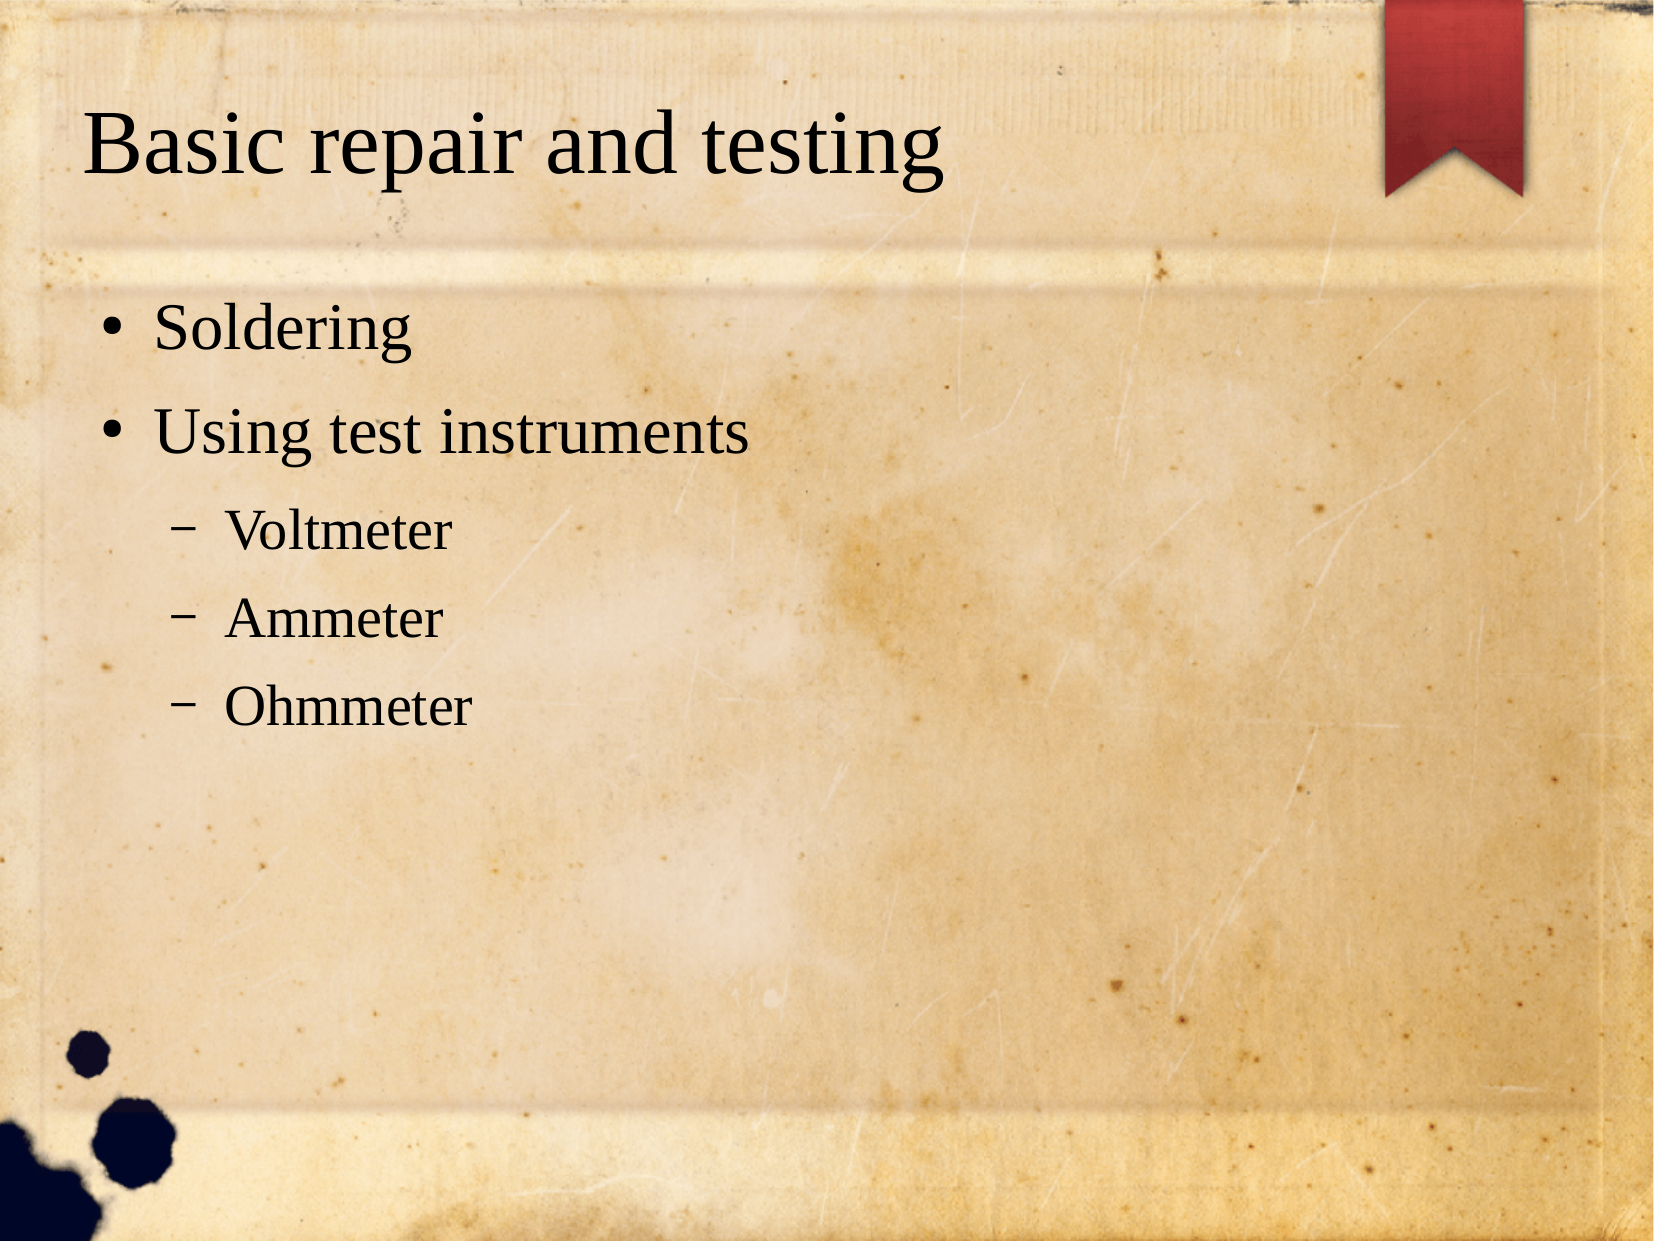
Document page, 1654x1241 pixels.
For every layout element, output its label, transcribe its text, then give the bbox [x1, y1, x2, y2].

picture [0, 0, 1654, 1241]
list Soldering Using test instruments Voltmeter Ammeter Ohmmeter [82, 290, 1538, 1010]
title Basic repair and testing [82, 49, 1347, 237]
